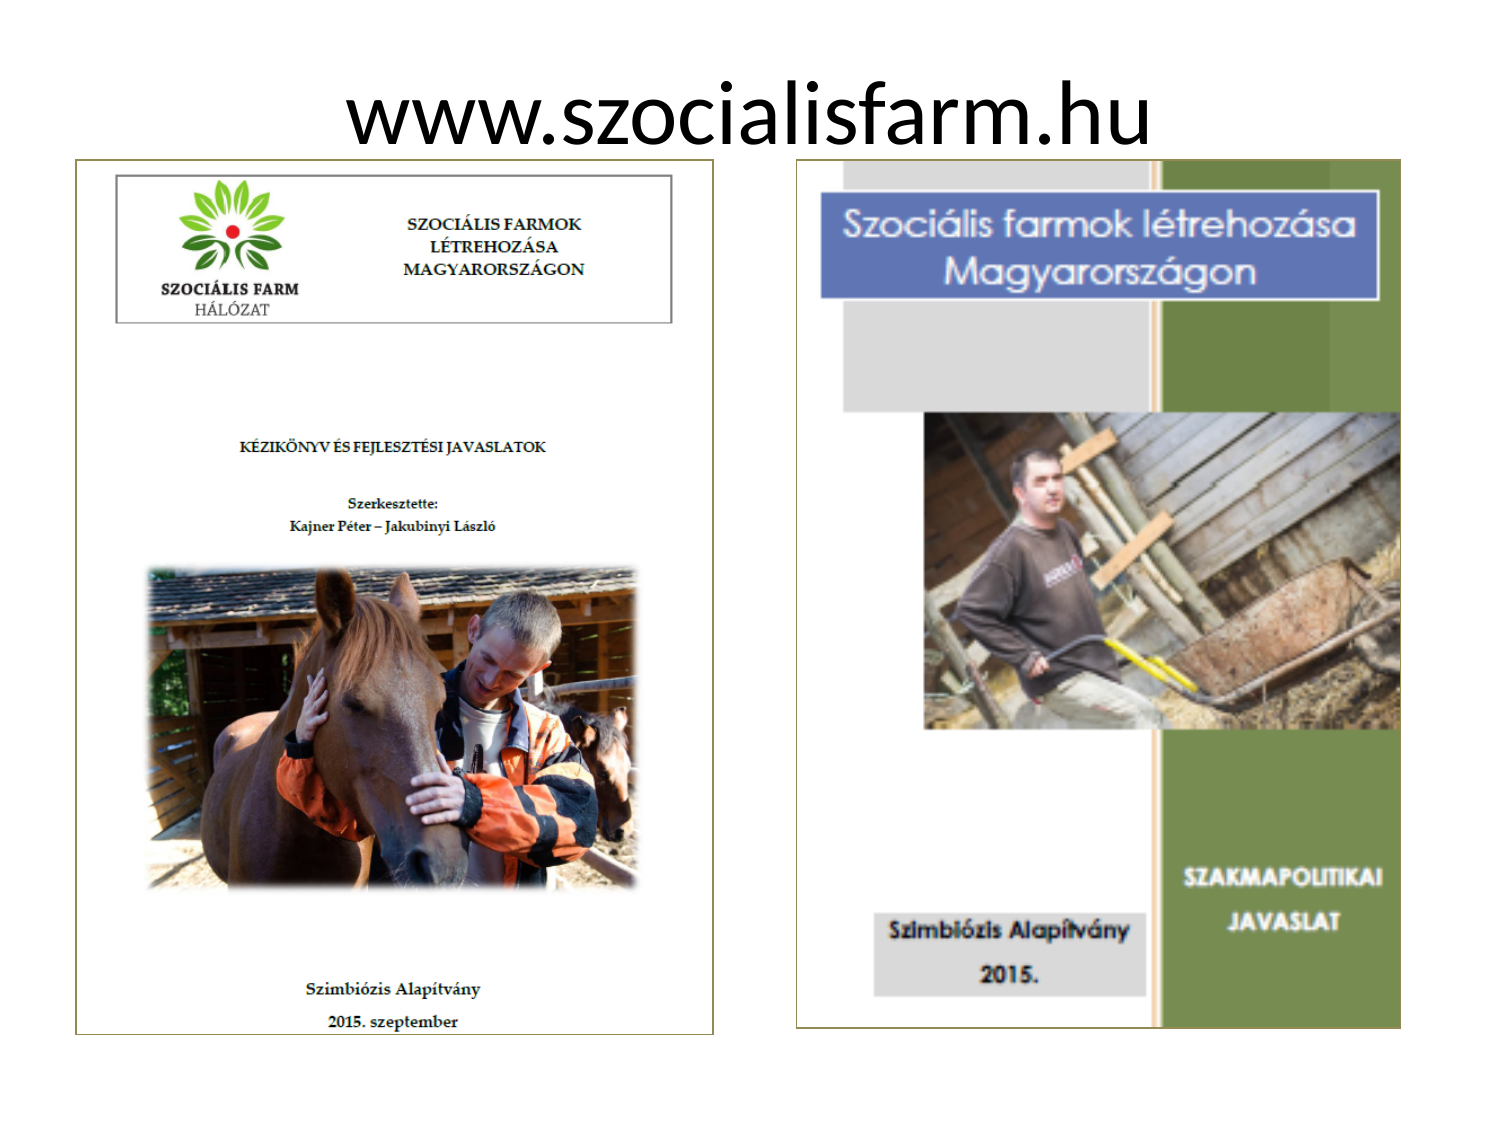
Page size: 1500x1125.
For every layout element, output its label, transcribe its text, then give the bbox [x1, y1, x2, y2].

picture [797, 160, 1400, 1028]
title www.szocialisfarm.hu [75, 45, 1426, 138]
picture [76, 160, 712, 1034]
